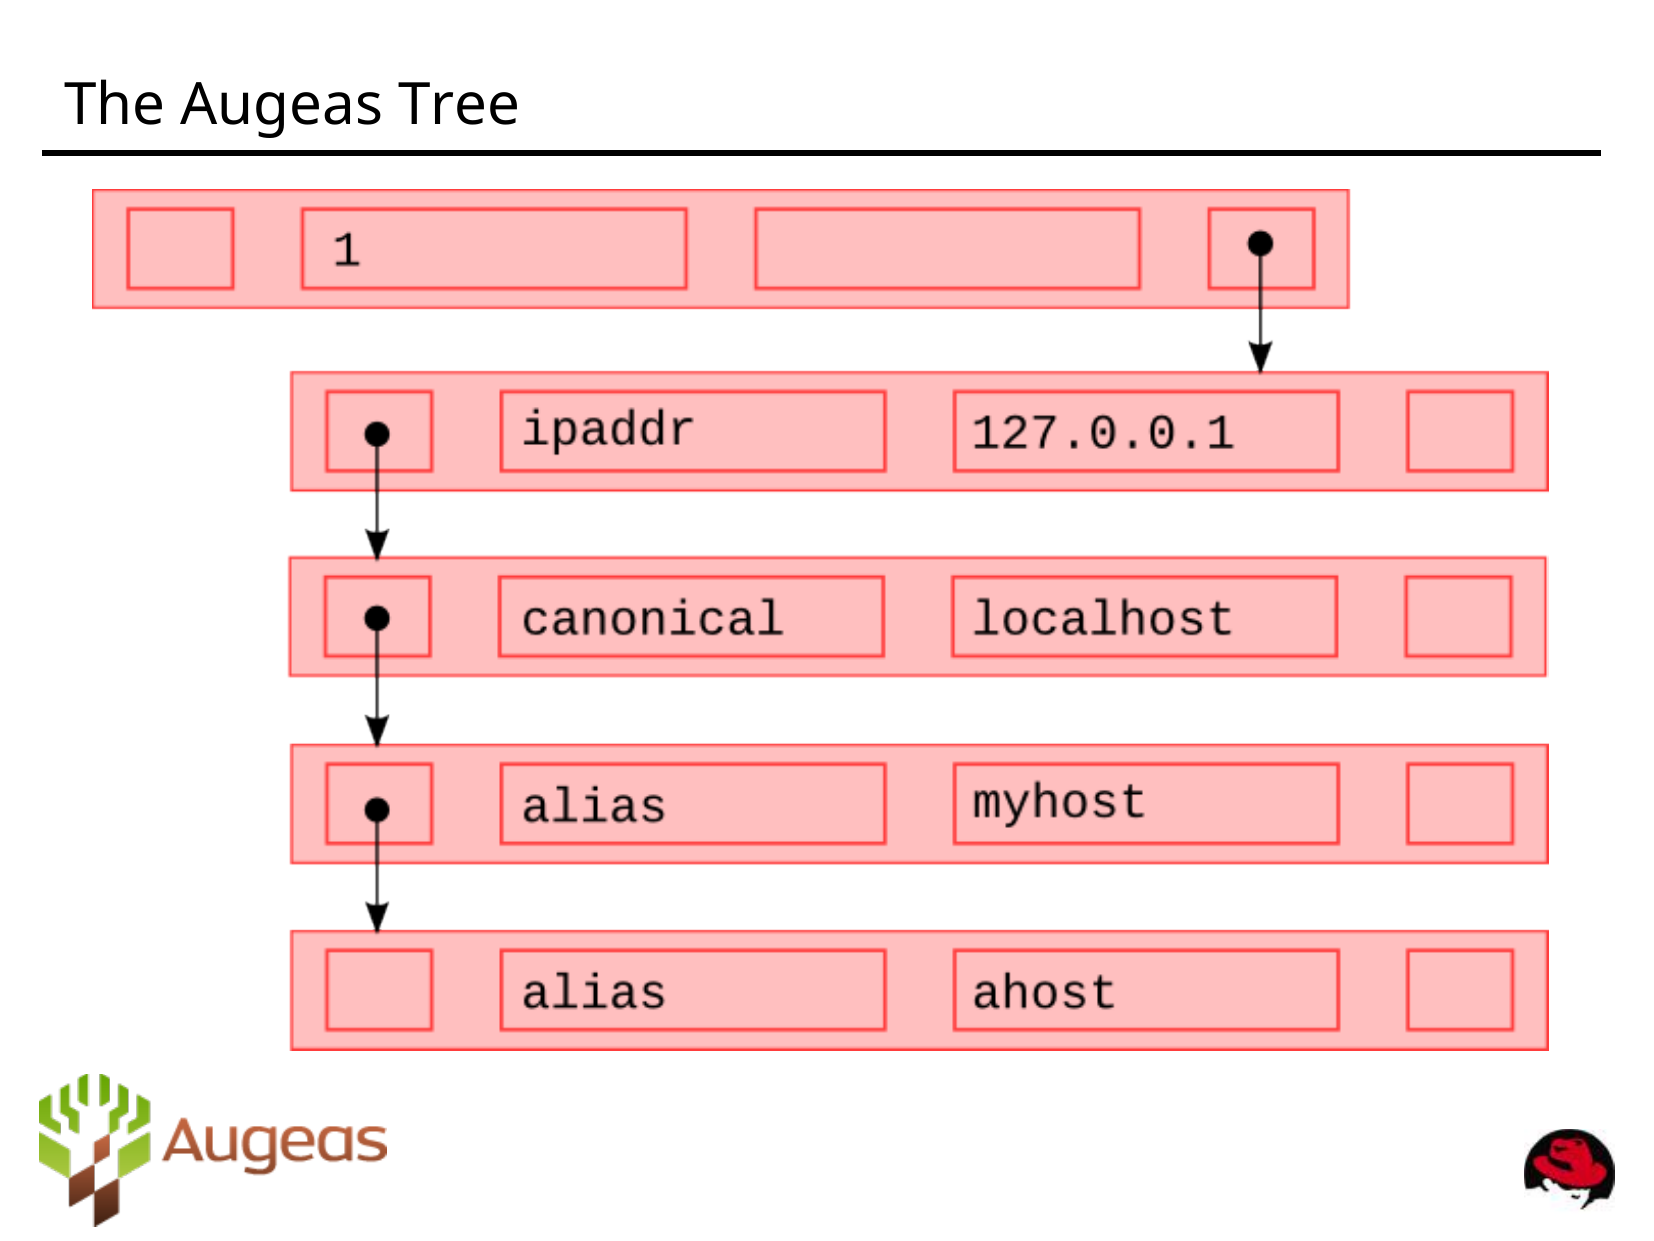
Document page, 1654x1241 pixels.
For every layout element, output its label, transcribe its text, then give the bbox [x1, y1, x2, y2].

picture [39, 1074, 387, 1227]
picture [1524, 1129, 1615, 1220]
list [71, 180, 1495, 1089]
title The Augeas Tree [64, 42, 1496, 161]
picture [92, 189, 1549, 1051]
